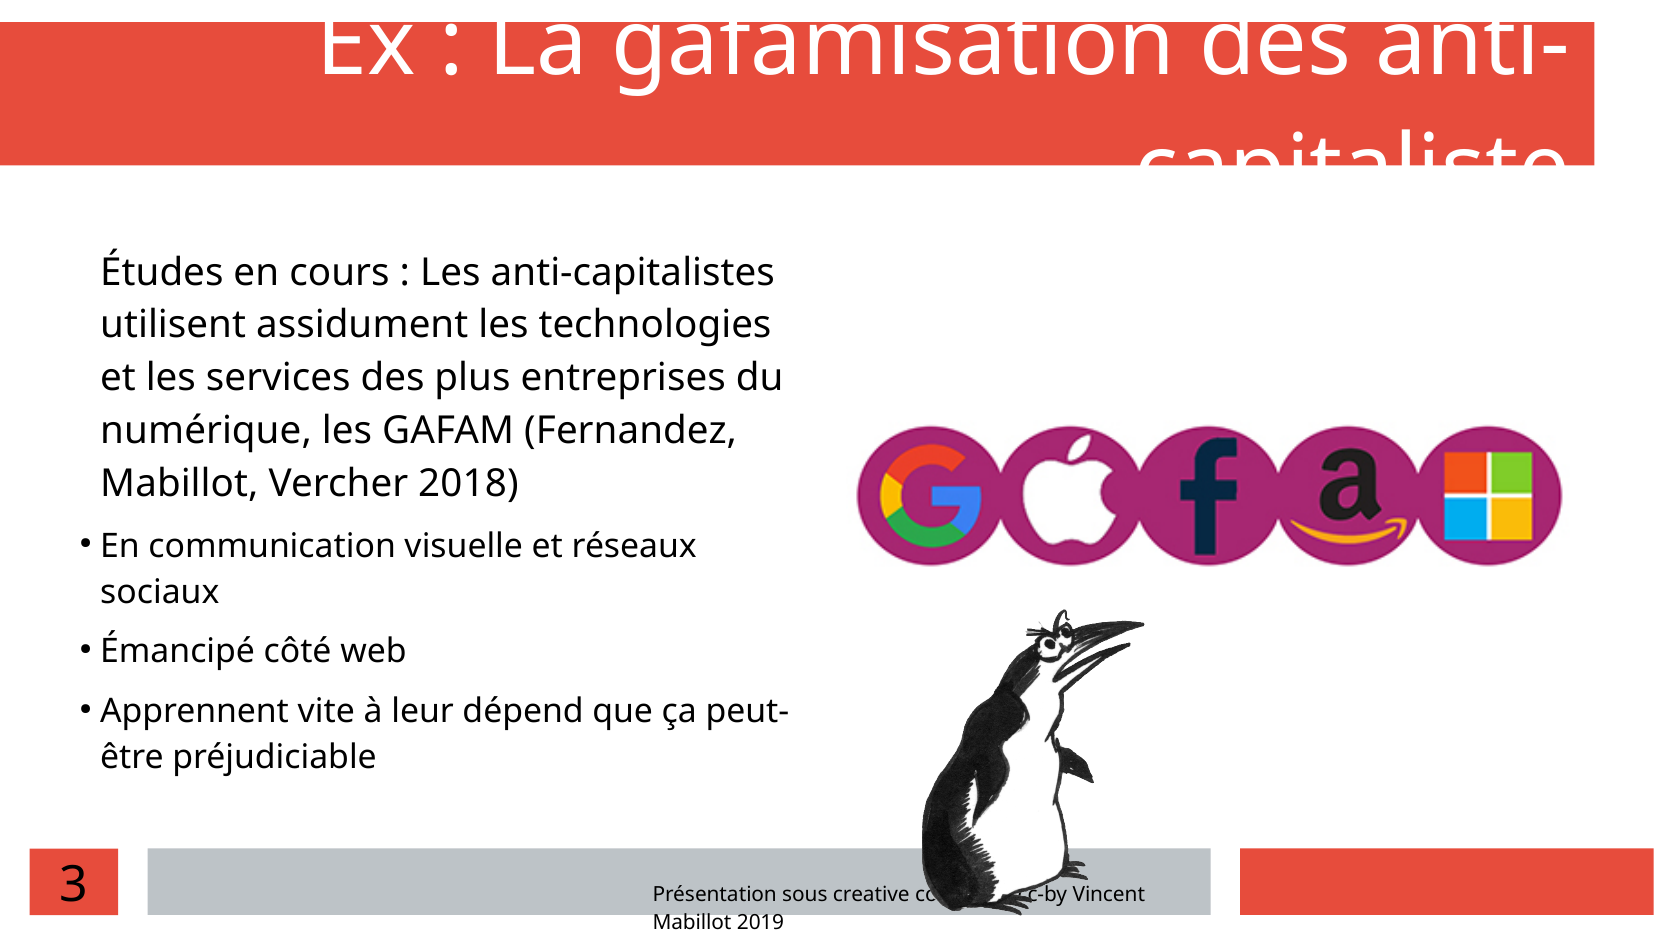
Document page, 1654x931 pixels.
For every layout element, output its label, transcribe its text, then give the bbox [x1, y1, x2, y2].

picture [846, 378, 1570, 923]
list Études en cours : Les anti-capitalistes utilisent assidument les technologies et les services des plus entreprises du numérique, les GAFAM (Fernandez, Mabillot, Vercher 2018) En communication visuelle et réseaux sociaux Émancipé côté web Apprennent vite à leur dépend que ça peut-être préjudiciable [59, 243, 794, 820]
title Ex : La gafamisation des anti-capitaliste [82, 37, 1571, 166]
